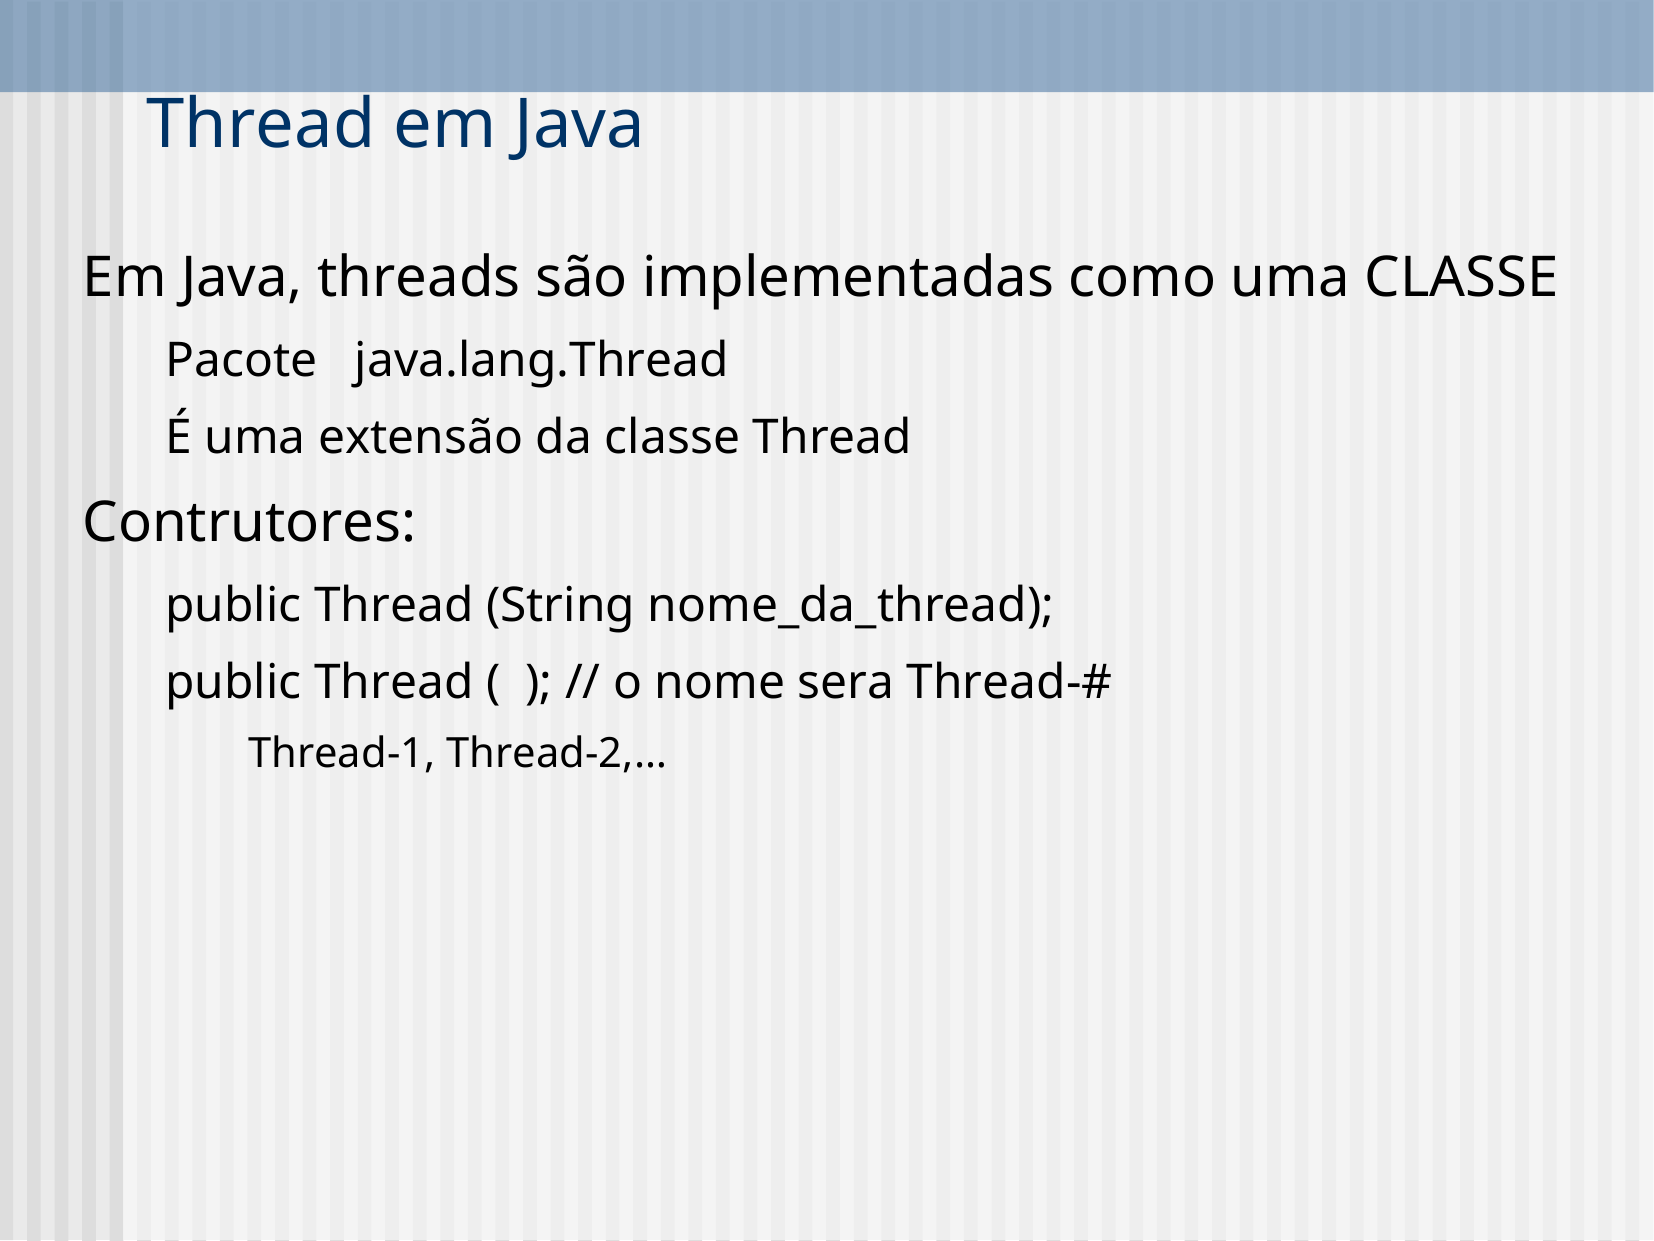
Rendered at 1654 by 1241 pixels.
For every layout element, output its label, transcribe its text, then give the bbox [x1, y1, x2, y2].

list Em Java, threads são implementadas como uma CLASSE Pacote java.lang.Thread É uma extensão da classe Thread Contrutores: public Thread (String nome_da_thread); public Thread ( ); // o nome sera Thread-# Thread-1, Thread-2,… [82, 236, 1571, 1094]
title Thread em Java [146, 36, 1536, 204]
